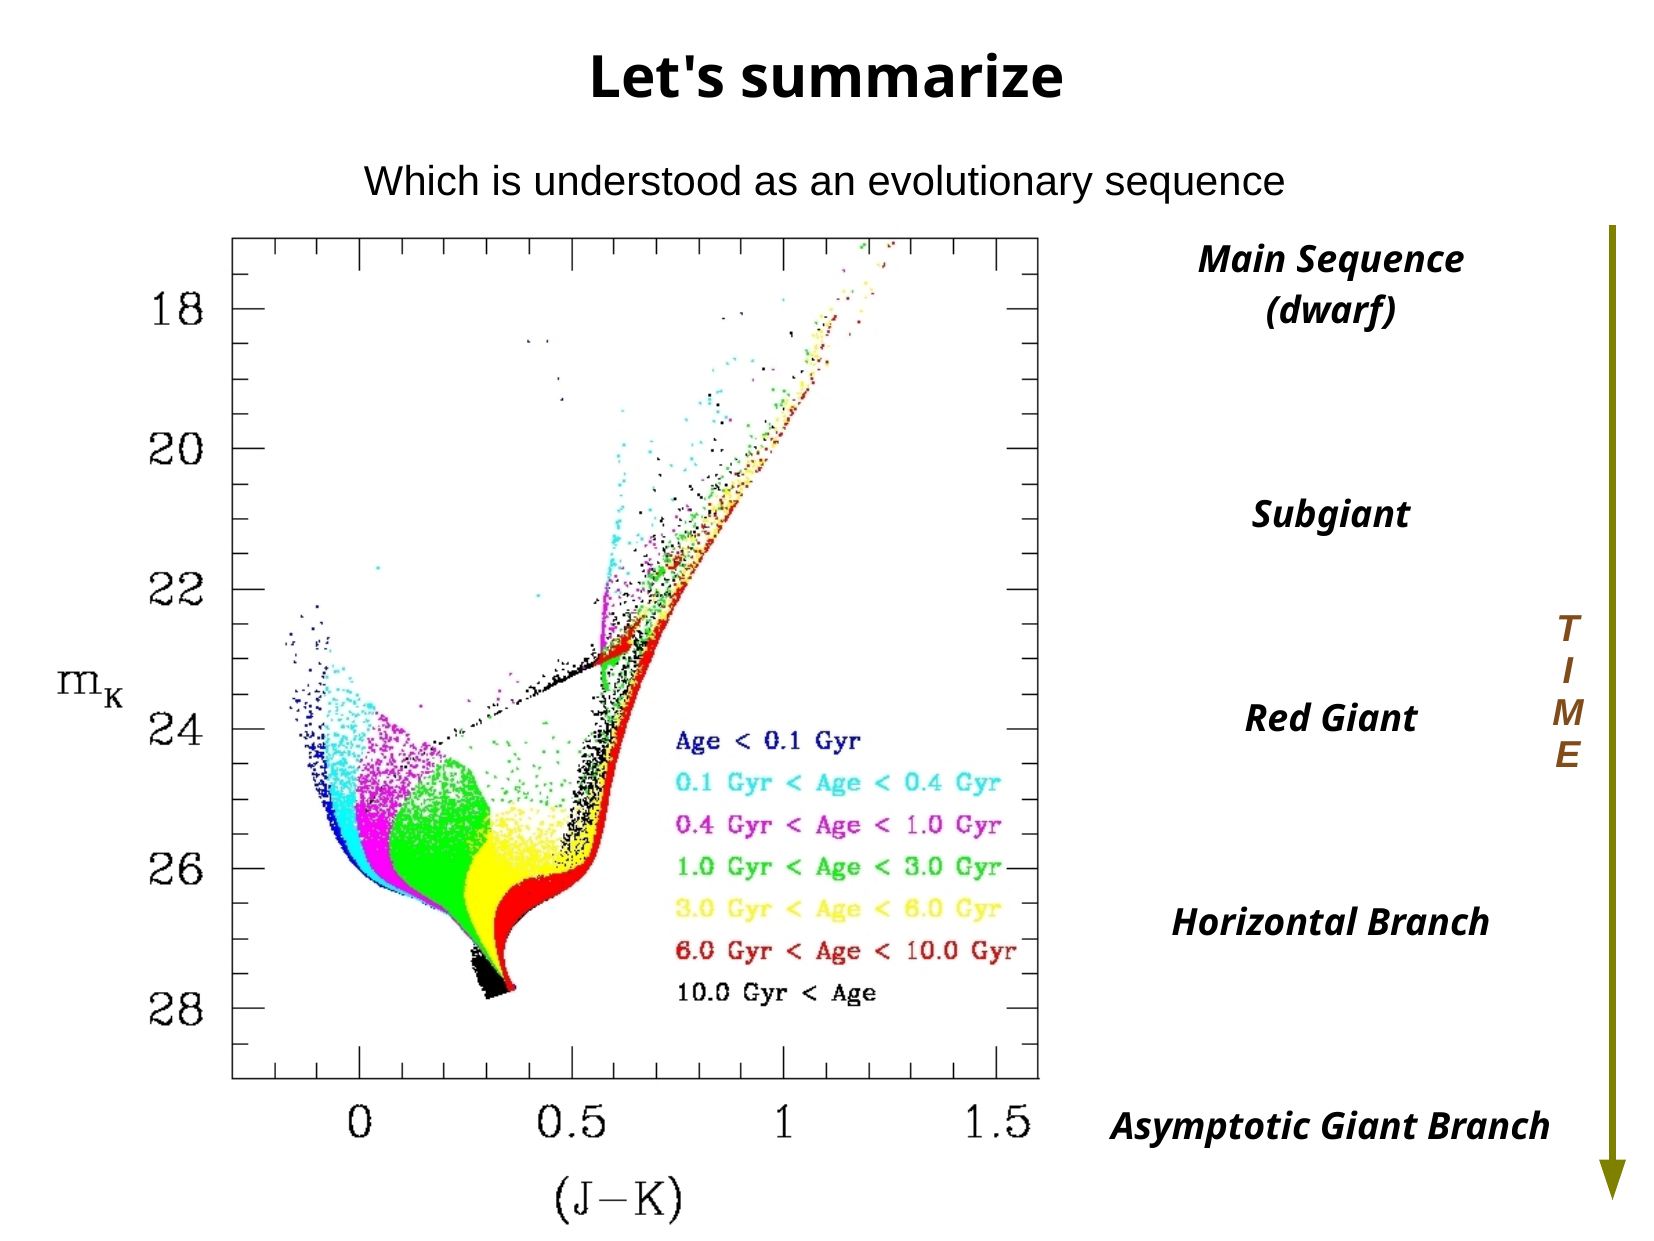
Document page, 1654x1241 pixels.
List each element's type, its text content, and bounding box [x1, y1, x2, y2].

text_box T I M E [1537, 600, 1613, 783]
text_box Main Sequence (dwarf) Subgiant Red Giant Horizontal Branch Asymptotic Giant Branch [1058, 225, 1609, 1181]
text_box Which is understood as an evolutionary sequence [37, 150, 1613, 212]
text_box Let's summarize [0, 27, 1654, 111]
picture [37, 224, 1058, 1241]
